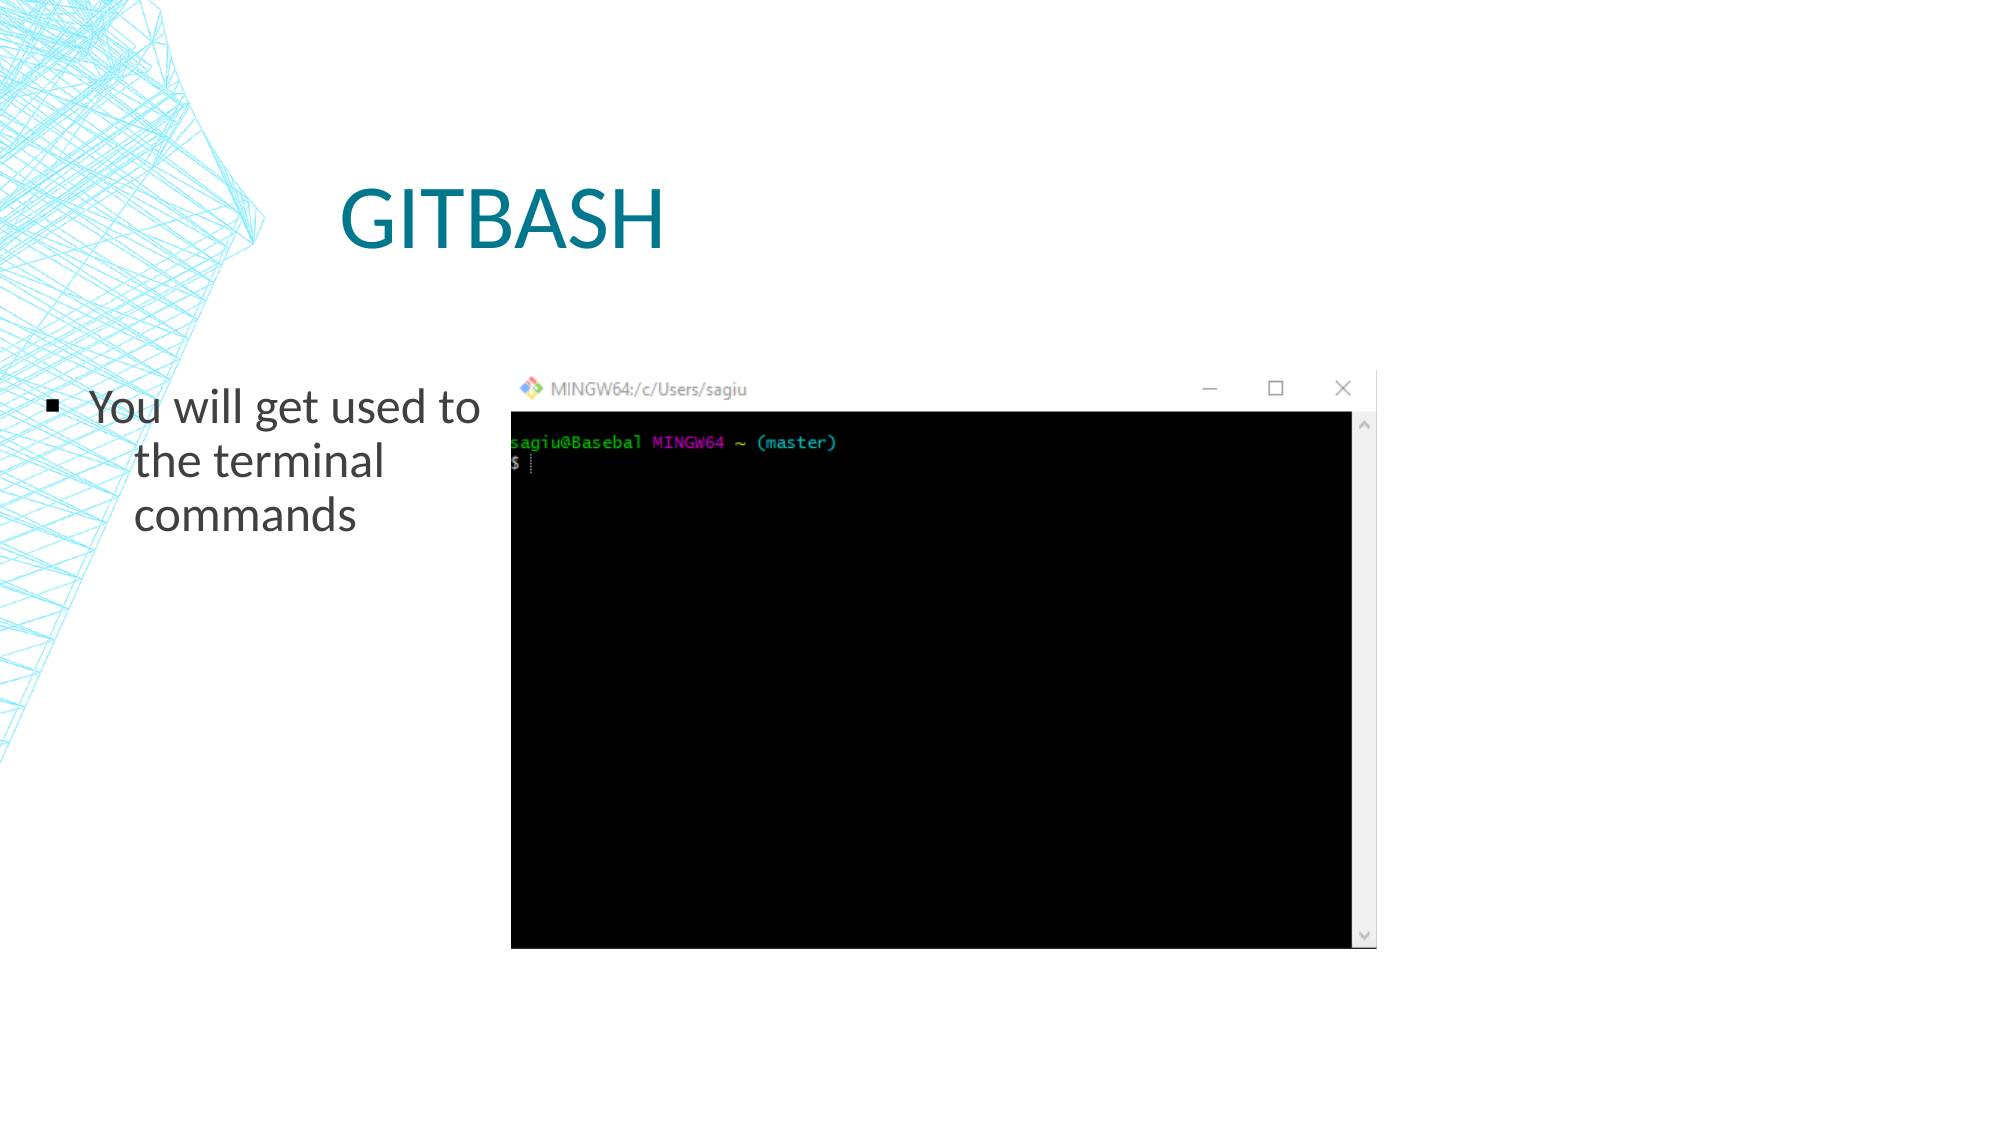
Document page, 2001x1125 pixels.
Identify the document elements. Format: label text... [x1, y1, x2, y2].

text_box You will get used to the terminal commands [29, 275, 521, 1064]
title Gitbash [324, 162, 1863, 276]
picture [521, 370, 1377, 949]
